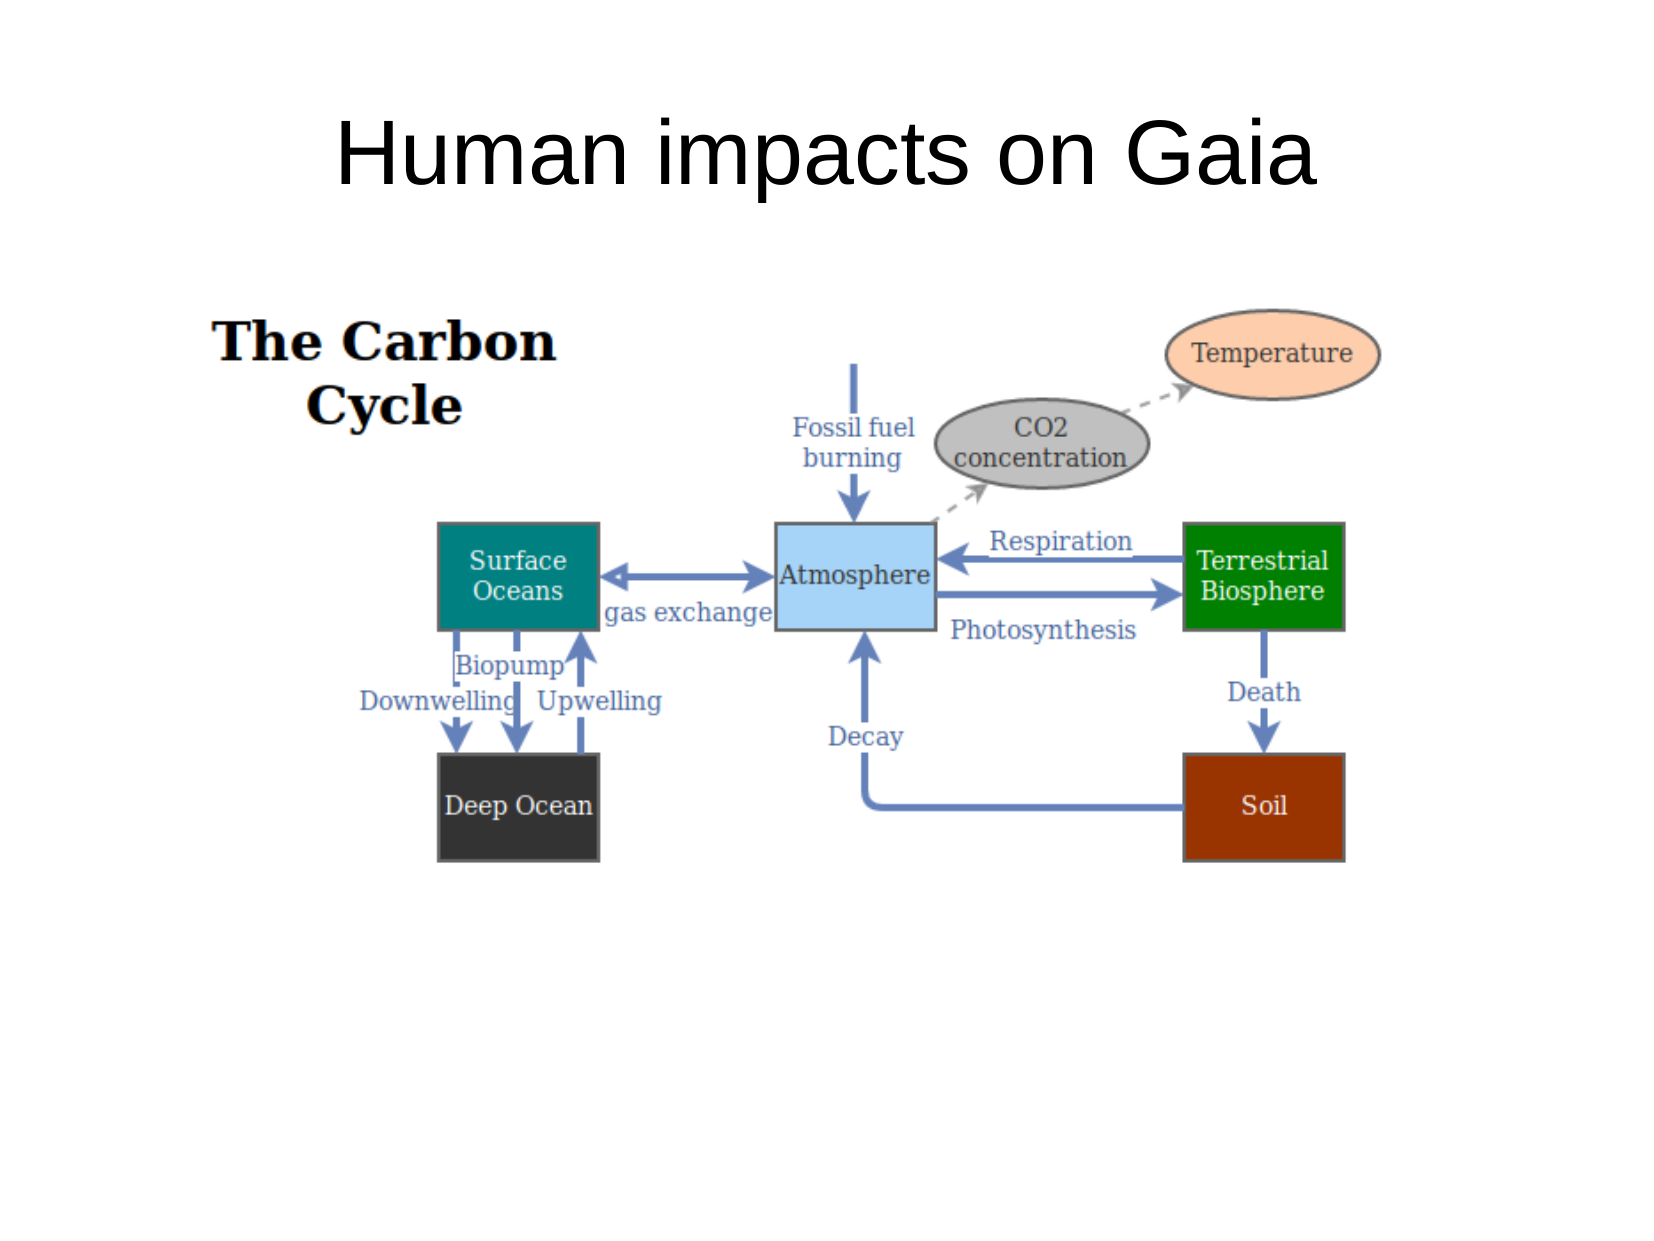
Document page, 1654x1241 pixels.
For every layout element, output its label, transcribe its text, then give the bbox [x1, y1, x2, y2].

title Human impacts on Gaia [82, 49, 1571, 257]
picture [180, 295, 1520, 1006]
